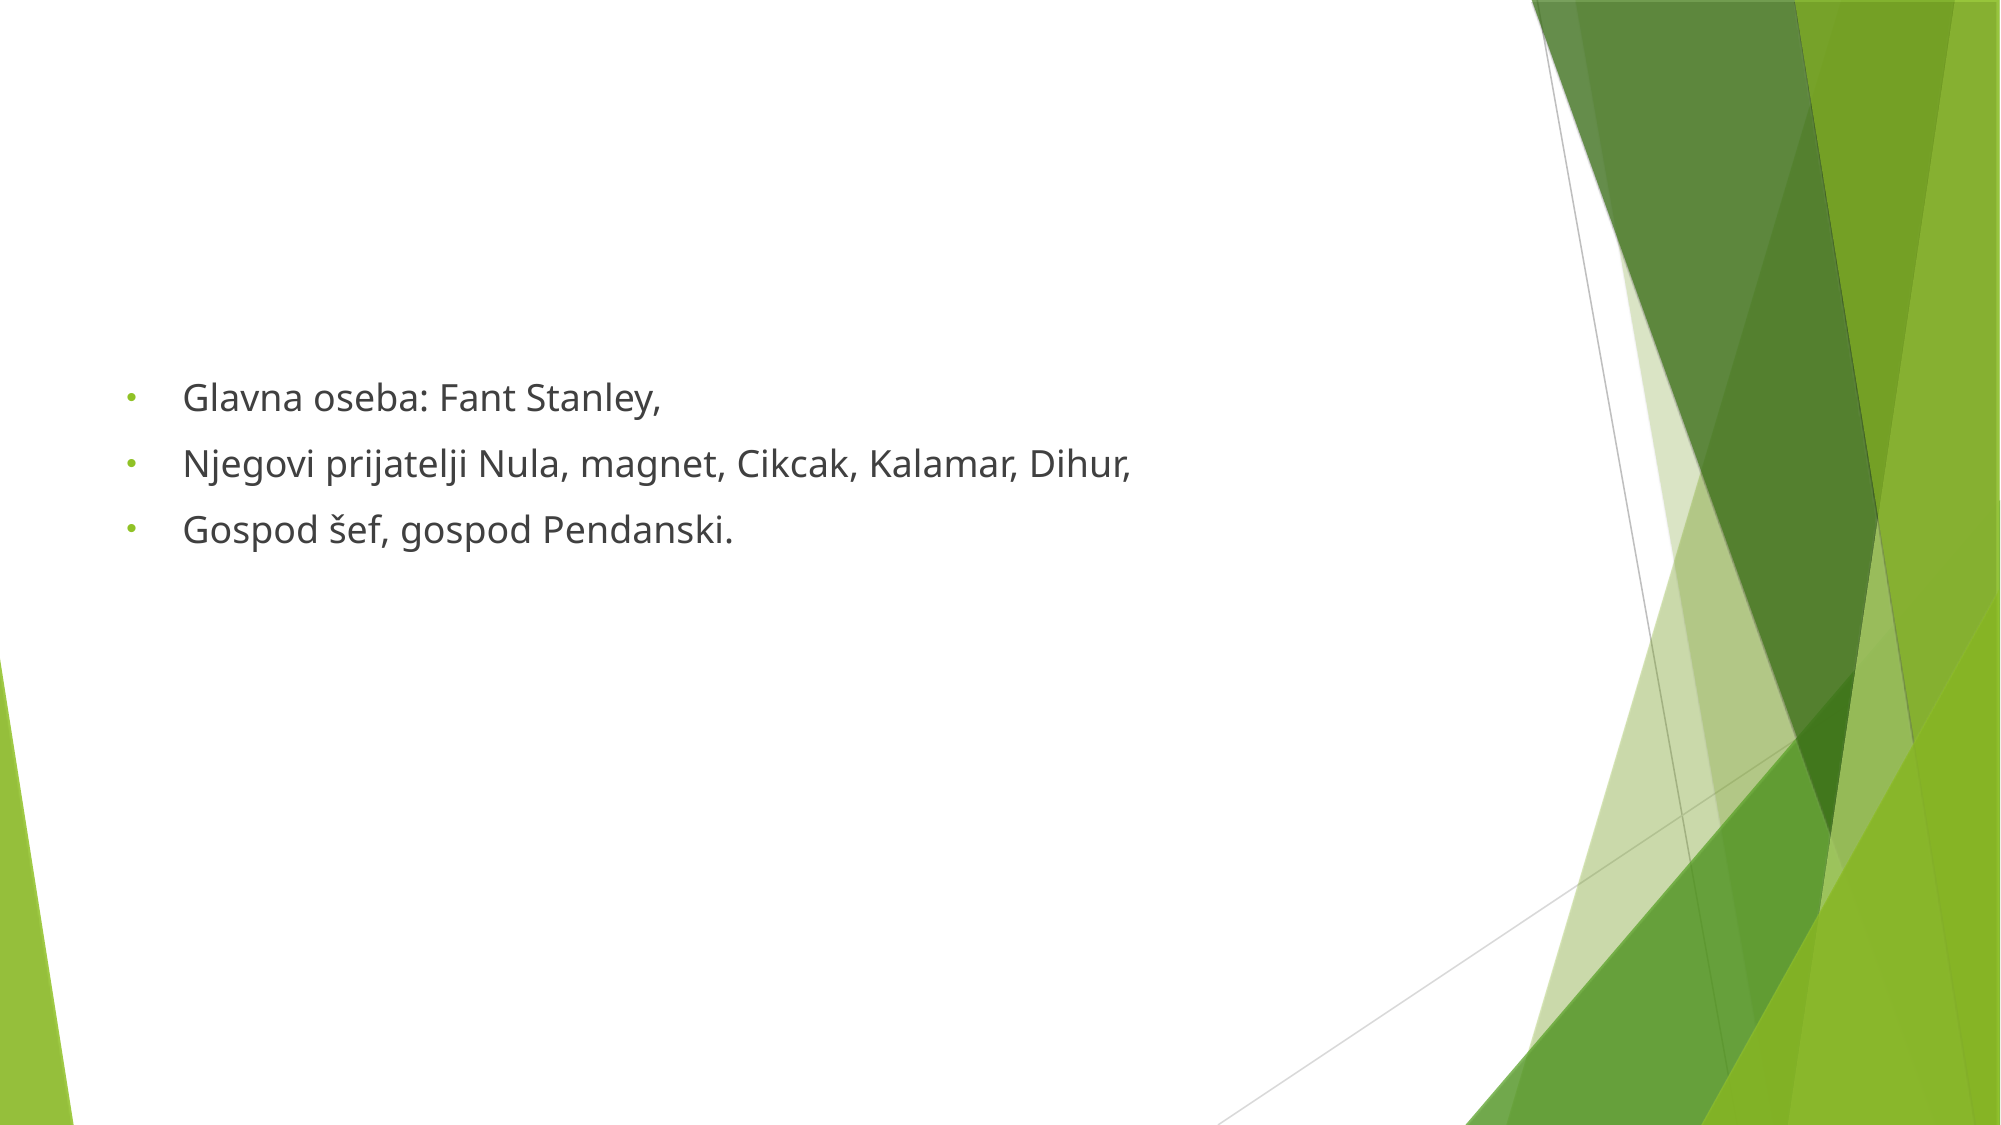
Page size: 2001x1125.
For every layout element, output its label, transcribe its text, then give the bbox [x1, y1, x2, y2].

list Glavna oseba: Fant Stanley, Njegovi prijatelji Nula, magnet, Cikcak, Kalamar, Dihur, Gospod šef, gospod Pendanski. [111, 366, 1522, 1004]
